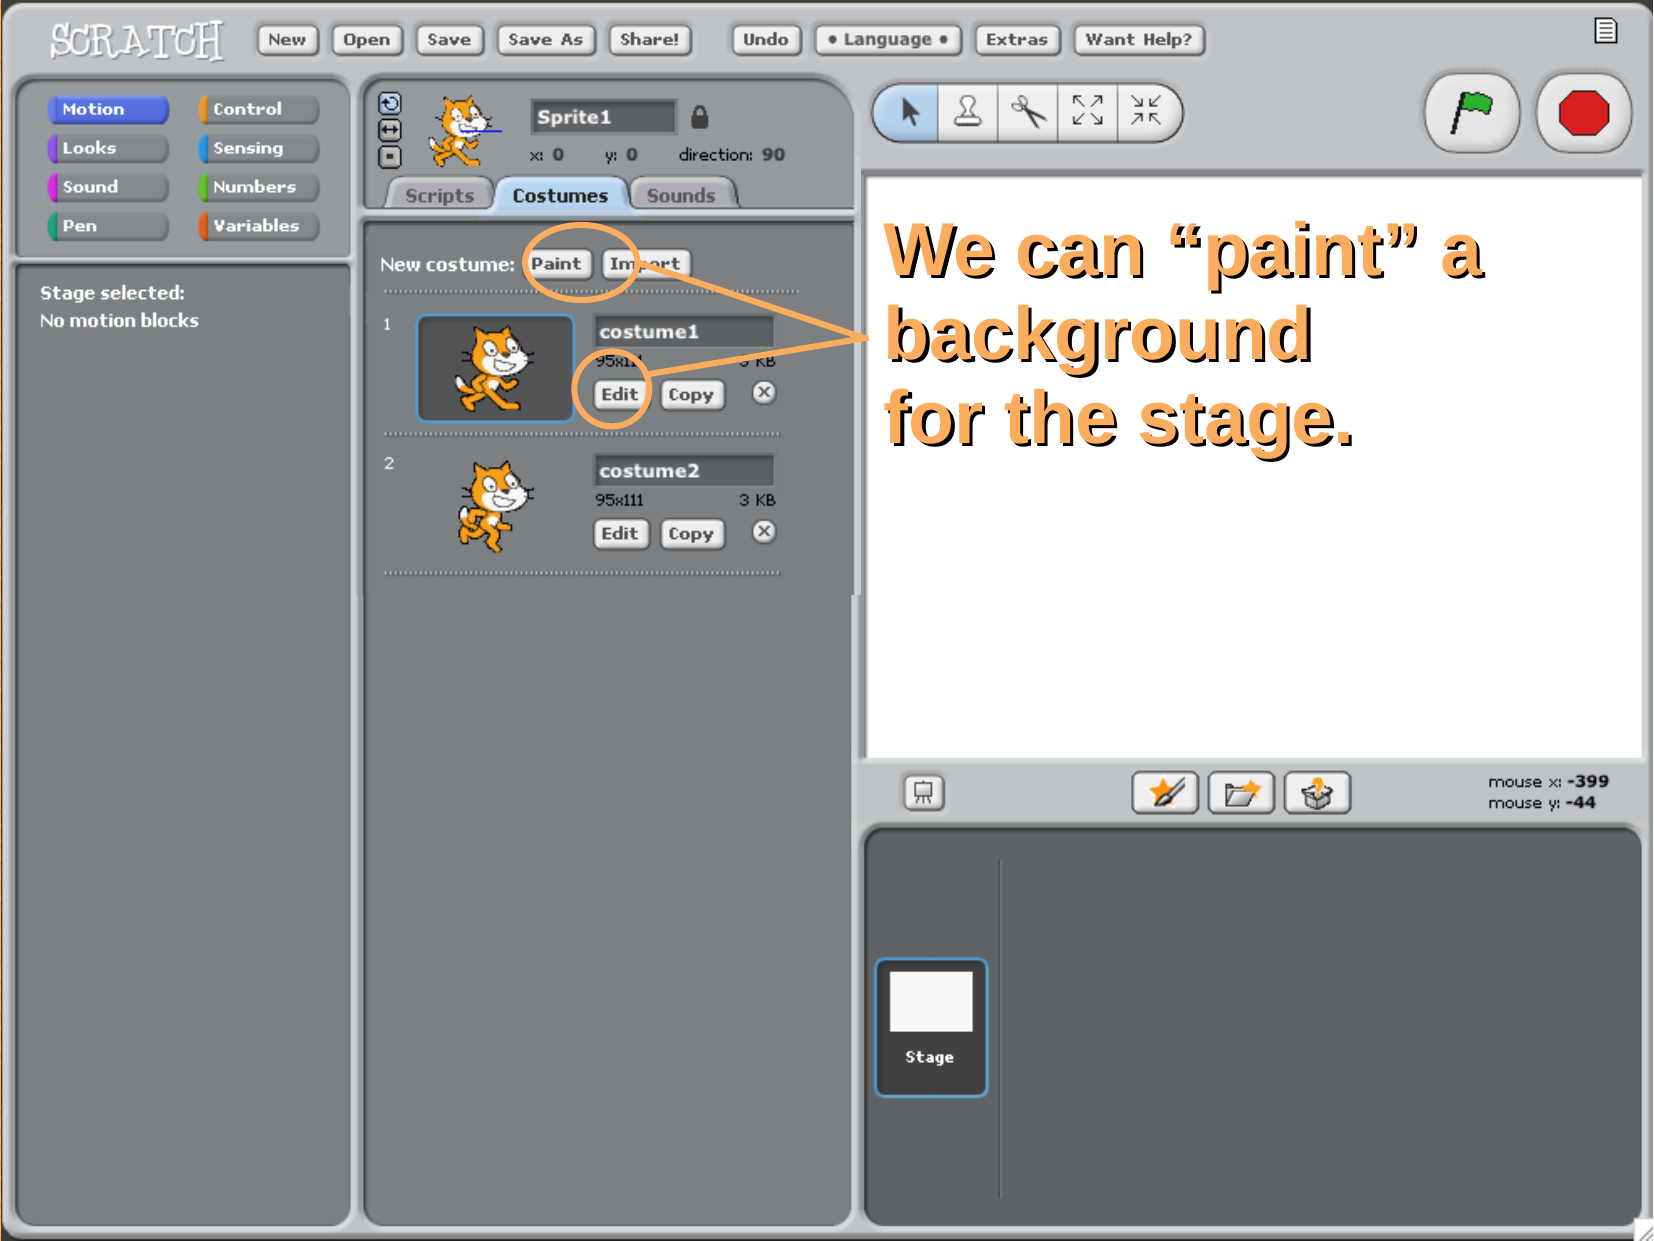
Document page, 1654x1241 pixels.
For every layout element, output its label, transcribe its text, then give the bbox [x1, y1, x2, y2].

text_box We can “paint” a background for the stage. [869, 200, 1545, 538]
picture [0, 0, 1653, 1241]
